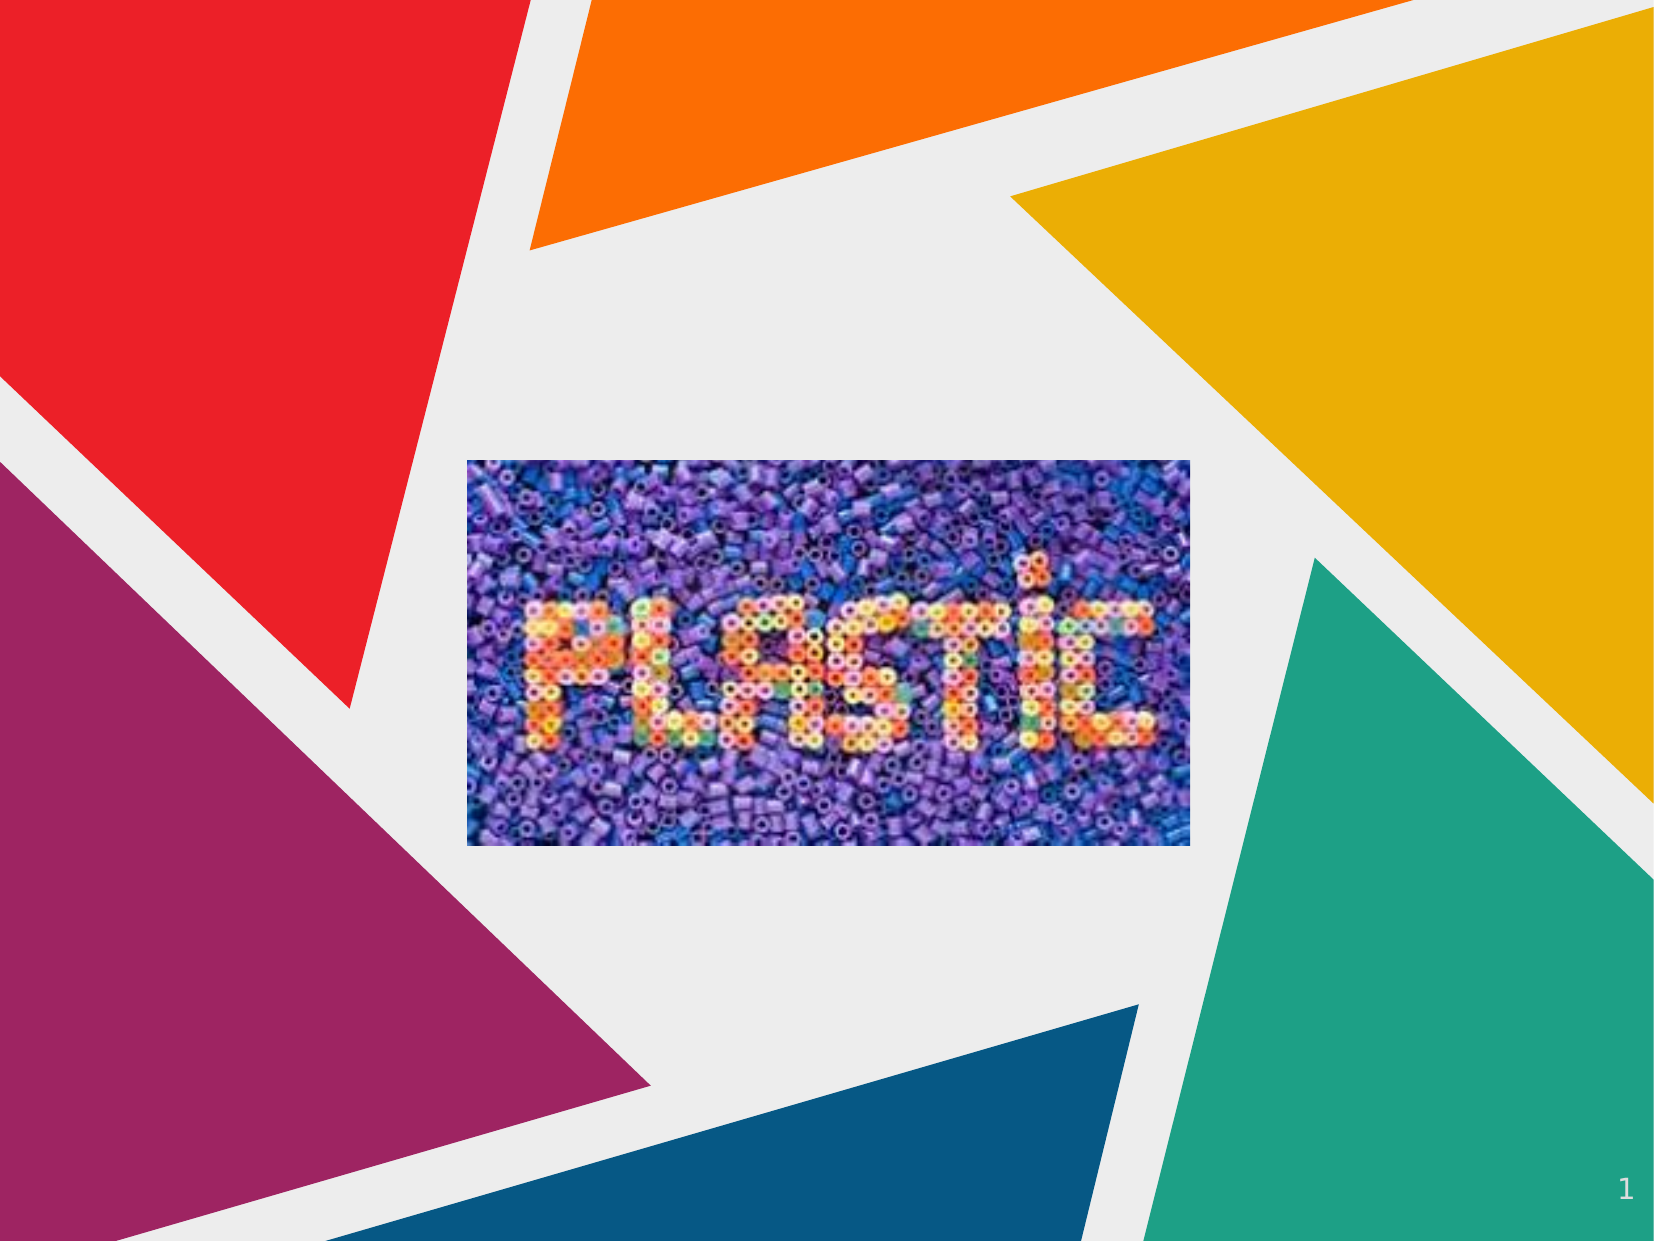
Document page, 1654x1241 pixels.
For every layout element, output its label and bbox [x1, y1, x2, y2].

picture [467, 460, 1191, 846]
